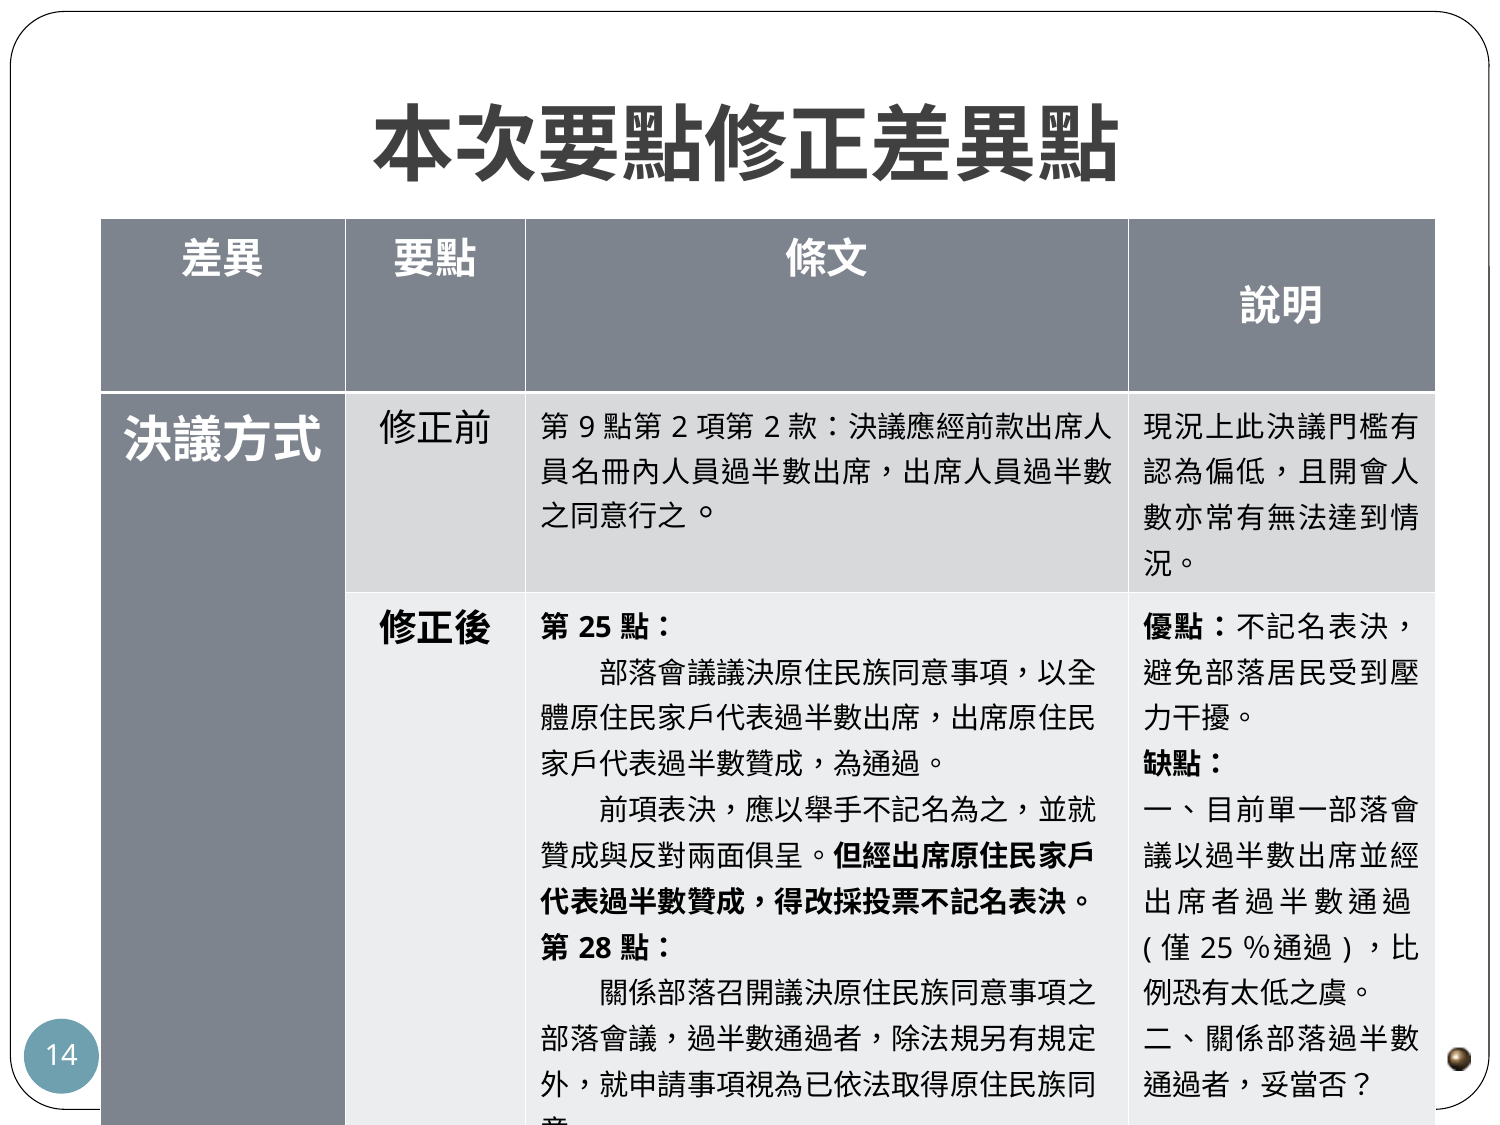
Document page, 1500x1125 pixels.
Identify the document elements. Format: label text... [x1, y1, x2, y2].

table_header 條文 [526, 219, 1128, 391]
table_header 差異 [101, 219, 345, 391]
table_cell 現況上此決議門檻有認為偏低，且開會人數亦常有無法達到情況。 [1129, 394, 1435, 592]
table_cell 優點：不記名表決，避免部落居民受到壓力干擾。 缺點： 一、目前單一部落會議以過半數出席並經出席者過半數通過(僅25％通過)，比例恐有太低之虞。 二、關係部落過半數通過者，妥當否？ [1129, 593, 1435, 1125]
table_header 要點 [346, 219, 525, 391]
text_box <編號> [23, 1018, 99, 1094]
picture [1446, 1046, 1471, 1071]
table_header 說明 [1129, 219, 1435, 391]
table_cell 修正前 [346, 394, 525, 592]
text_box 本次要點修正差異點 [112, 18, 1388, 207]
table_cell 第25點： 部落會議議決原住民族同意事項，以全體原住民家戶代表過半數出席，出席原住民家戶代表過半數贊成，為通過。 前項表決，應以舉手不記名為之，並就贊成與反對兩面俱呈。但經出席原住民家戶代表過半數贊成，得改採投票不記名表決。 第28點： 關係部落召開議決原住民族同意事項之部落會議，過半數通過者，除法規另有規定外，就申請事項視為已依法取得原住民族同意。 [526, 593, 1128, 1125]
table_cell 決議方式 [101, 394, 345, 1125]
table_cell 第9點第2項第2款：決議應經前款出席人員名冊內人員過半數出席，出席人員過半數之同意行之。 [526, 394, 1128, 592]
table_cell 修正後 [346, 593, 525, 1125]
